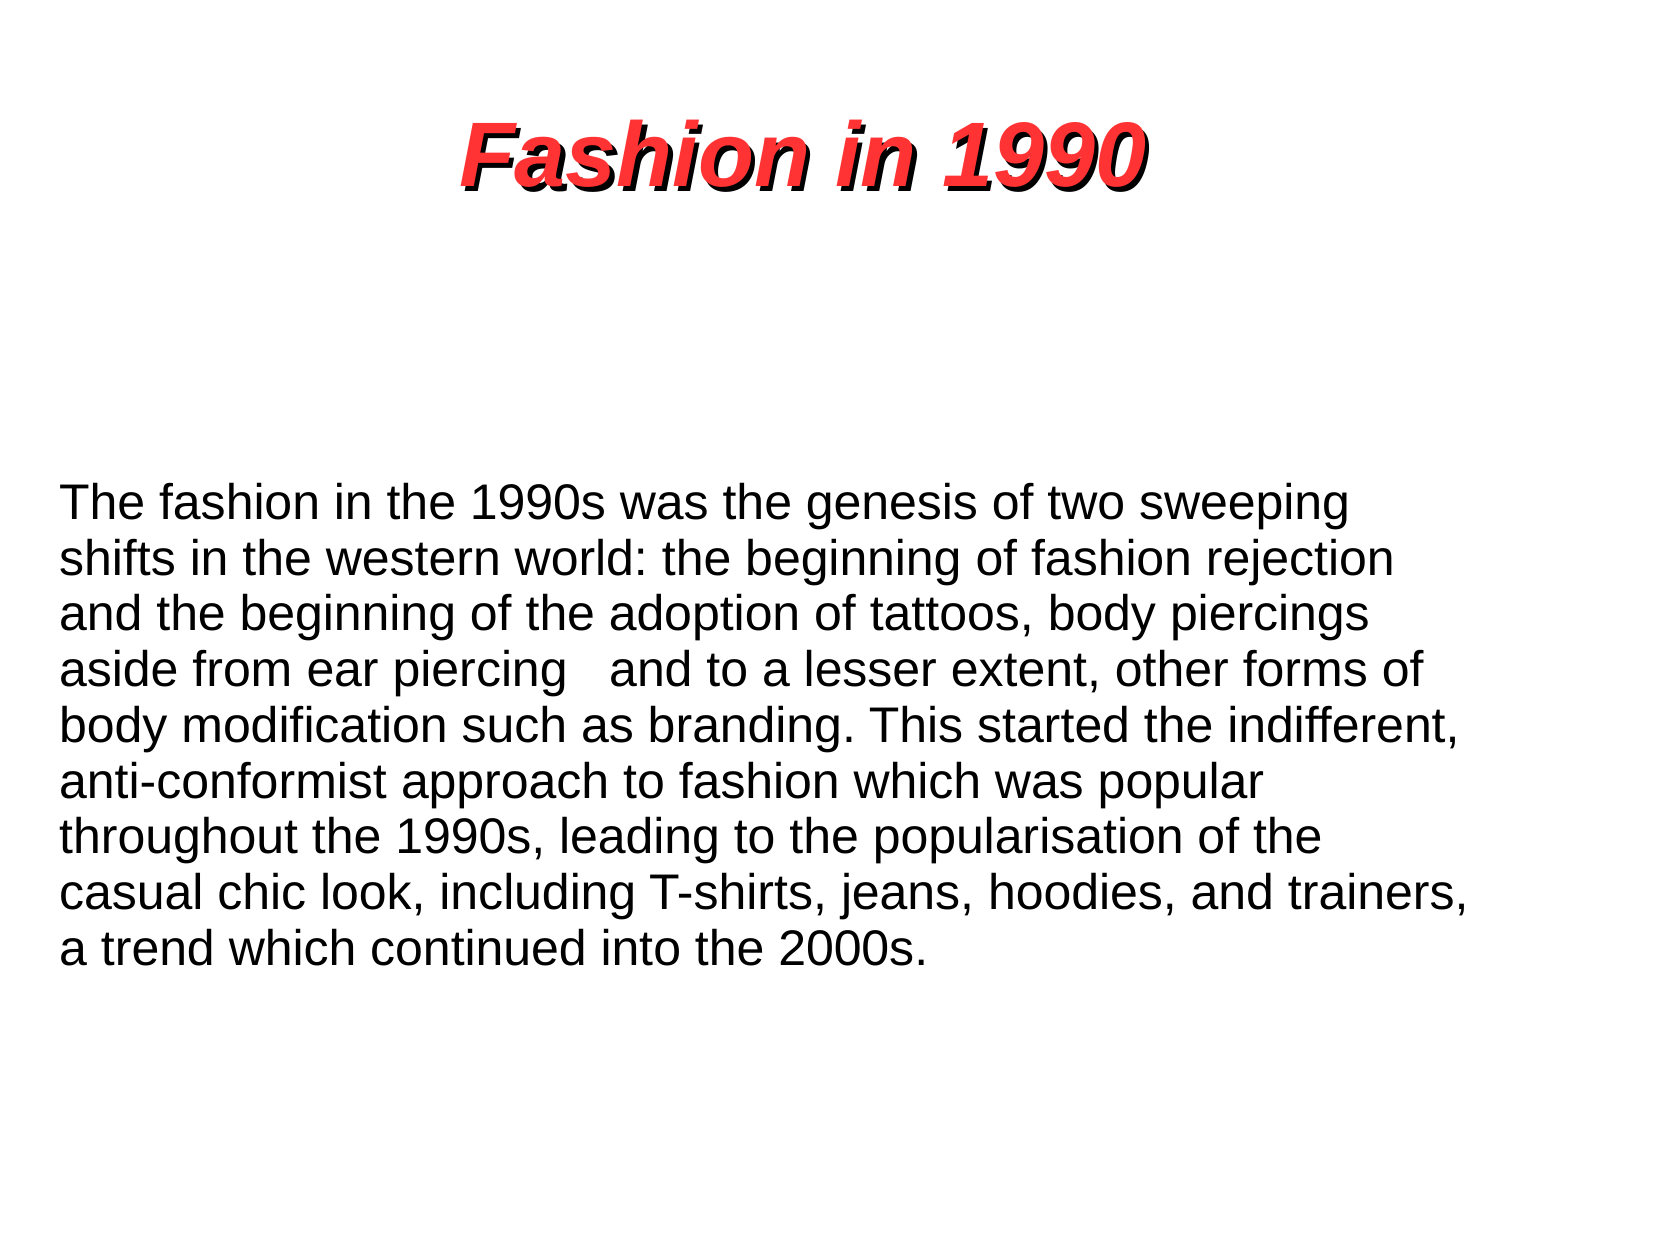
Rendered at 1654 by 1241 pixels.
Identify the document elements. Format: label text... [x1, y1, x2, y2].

title Fashion in 1990 [59, 59, 1548, 252]
list The fashion in the 1990s was the genesis of two sweeping shifts in the western world: the beginning of fashion rejection and the beginning of the adoption of tattoos, body piercings aside from ear piercing and to a lesser extent, other forms of body modification such as branding. This started the indifferent, anti-conformist approach to fashion which was popular throughout the 1990s, leading to the popularisation of the casual chic look, including T-shirts, jeans, hoodies, and trainers, a trend which continued into the 2000s. [0, 303, 1477, 1123]
